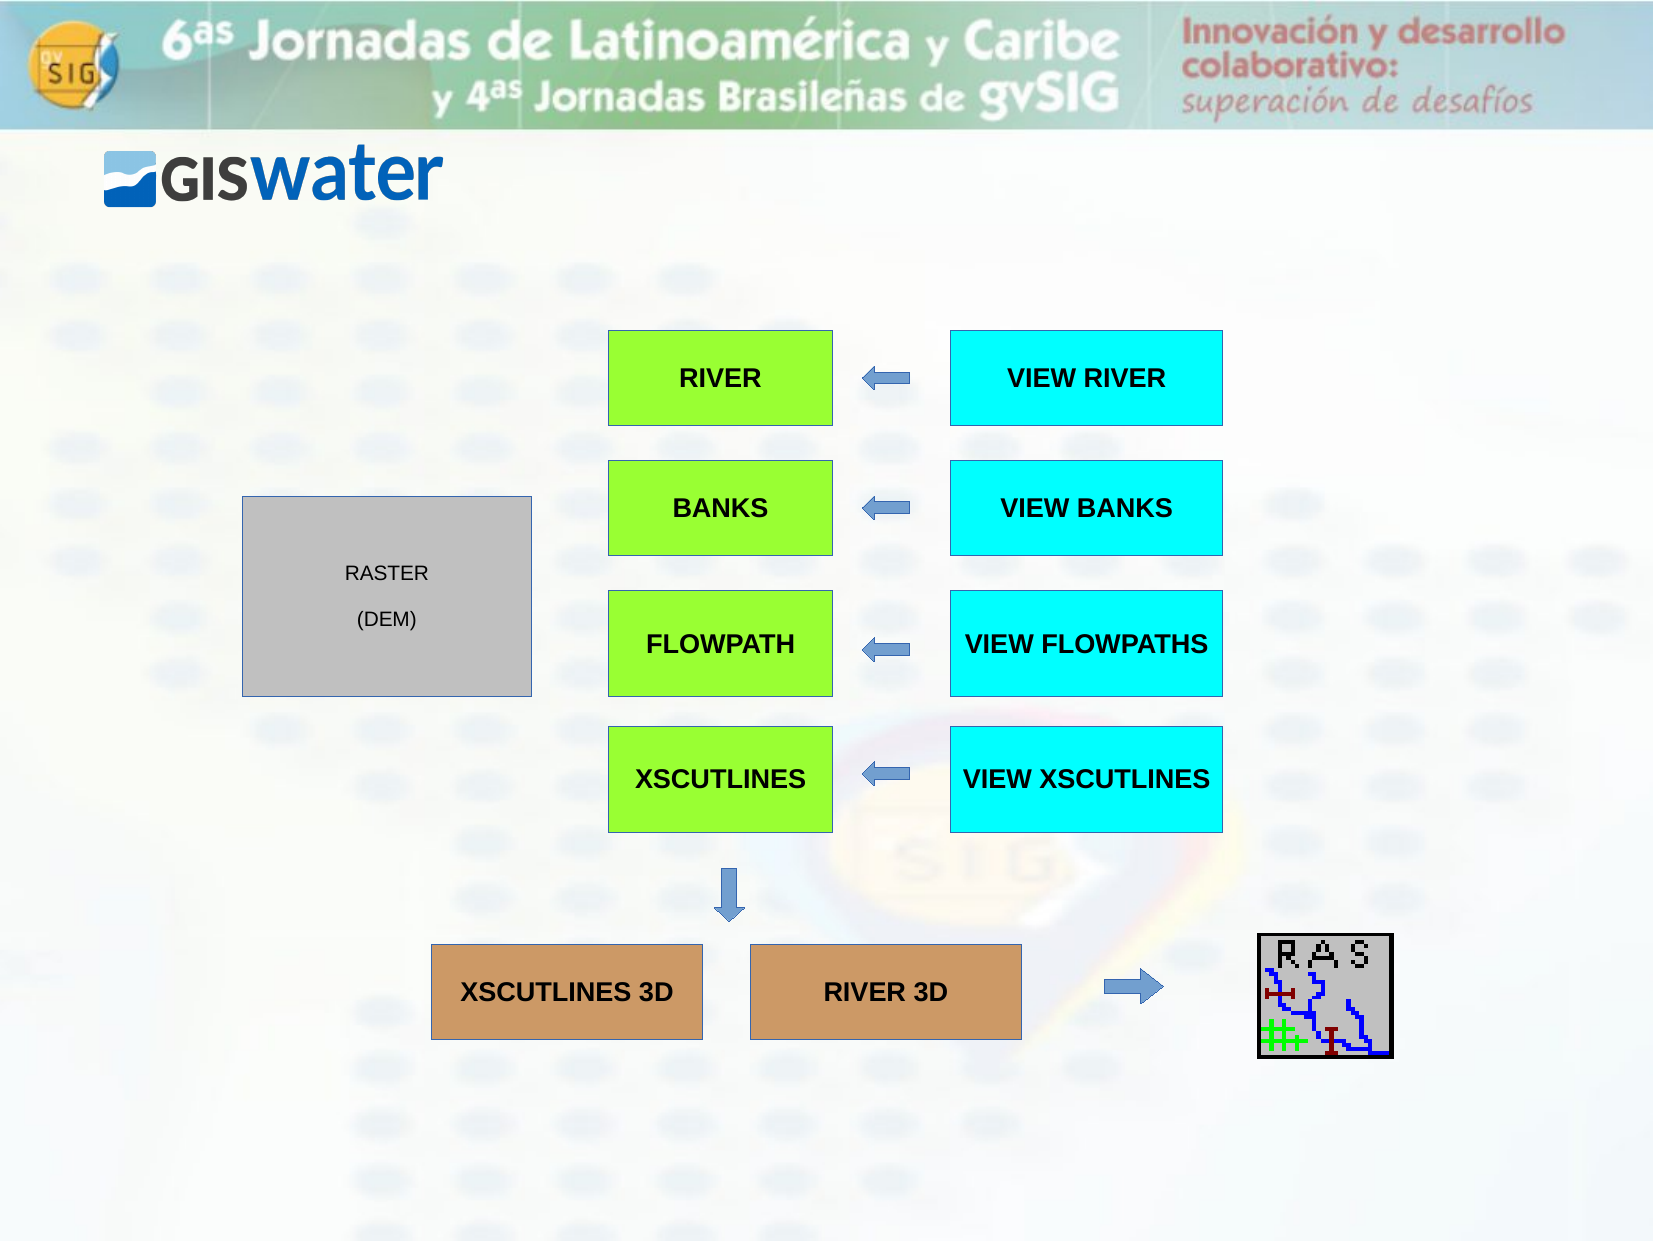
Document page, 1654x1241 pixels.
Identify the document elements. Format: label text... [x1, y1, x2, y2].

text_box VIEW BANKS [950, 460, 1223, 556]
text_box VIEW XSCUTLINES [950, 726, 1223, 833]
text_box [714, 868, 745, 922]
text_box [1104, 968, 1164, 1004]
text_box FLOWPATH [608, 590, 833, 697]
text_box RIVER [608, 330, 833, 426]
text_box XSCUTLINES 3D [431, 944, 703, 1040]
text_box RIVER 3D [750, 944, 1022, 1040]
text_box [862, 637, 910, 662]
text_box [862, 366, 910, 390]
text_box XSCUTLINES [608, 726, 833, 833]
text_box [862, 496, 910, 520]
text_box RASTER (DEM) [242, 496, 532, 697]
text_box [862, 761, 910, 786]
text_box VIEW FLOWPATHS [950, 590, 1223, 697]
text_box VIEW RIVER [950, 330, 1223, 426]
text_box BANKS [608, 460, 833, 556]
picture [0, 0, 1653, 1241]
